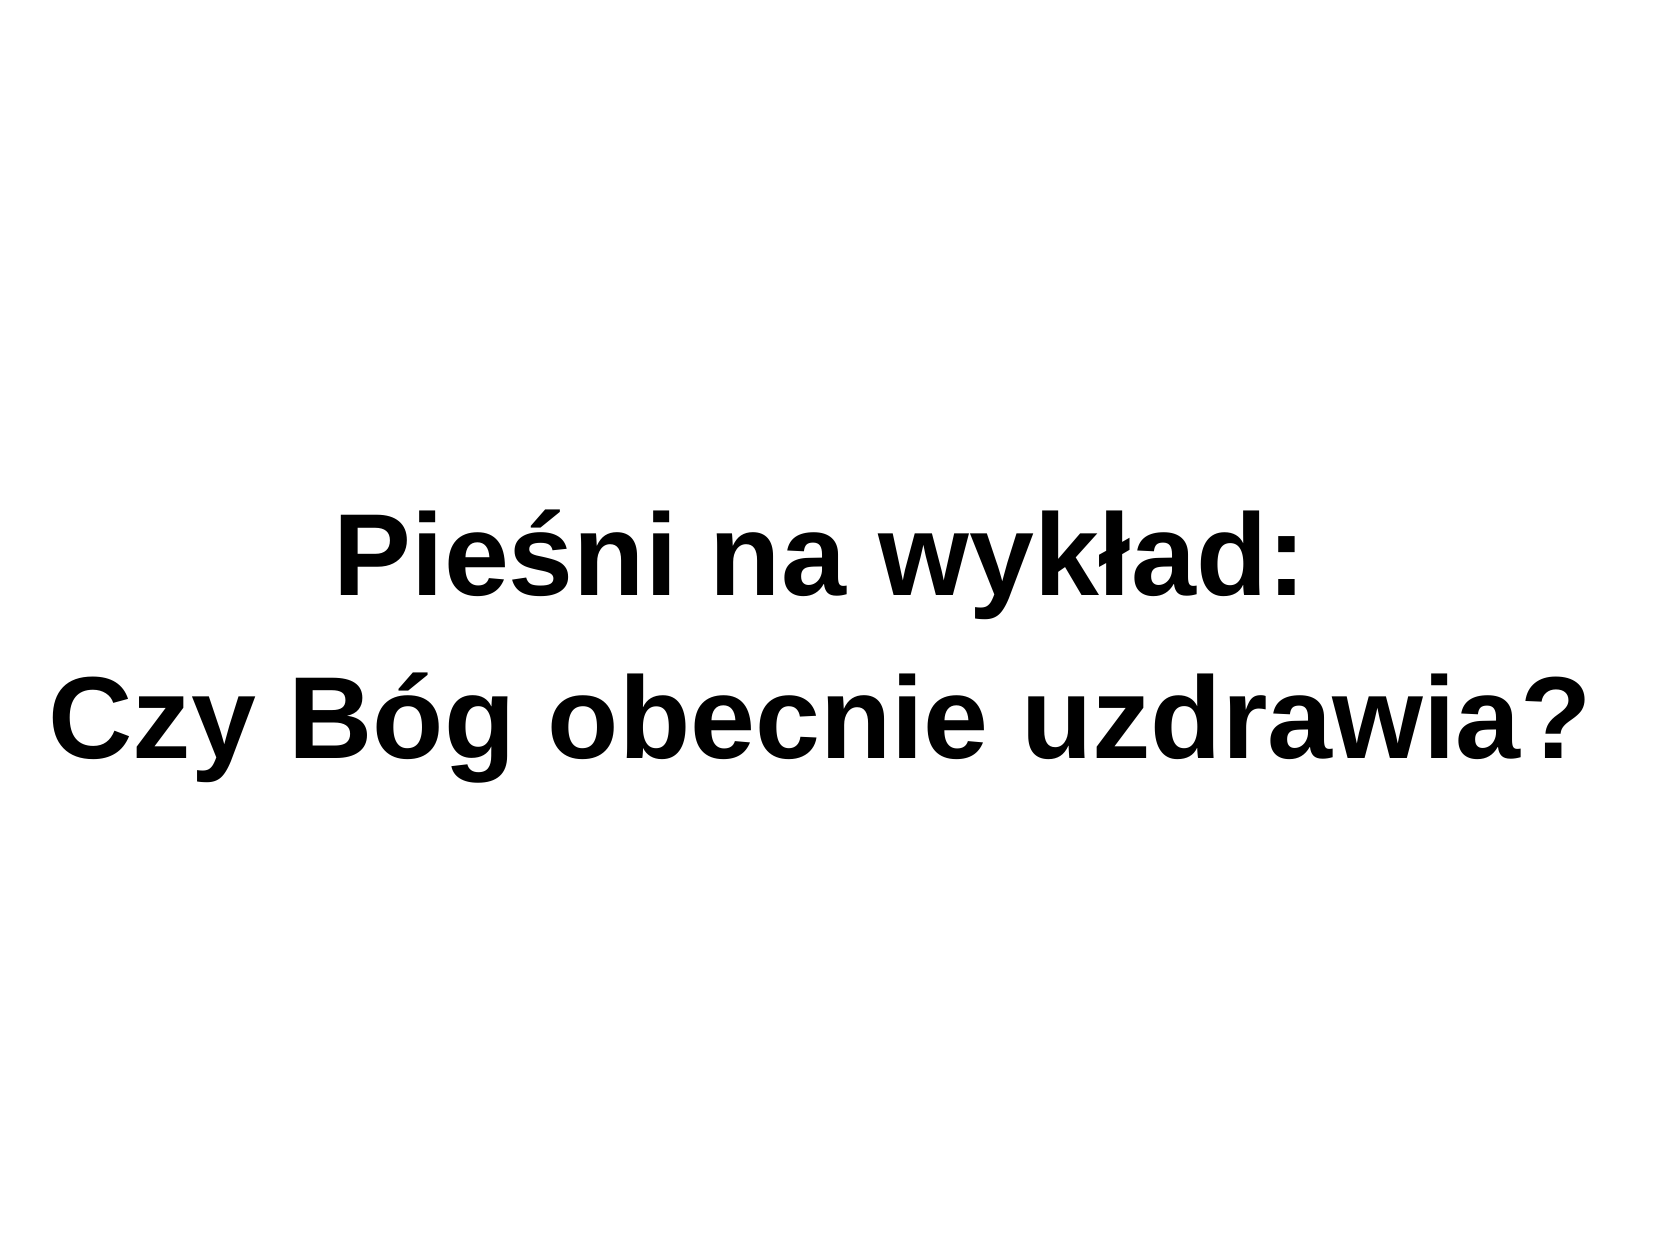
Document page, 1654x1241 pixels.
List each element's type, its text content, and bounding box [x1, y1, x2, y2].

subtitle Pieśni na wykład: Czy Bóg obecnie uzdrawia? [0, 0, 1642, 1241]
